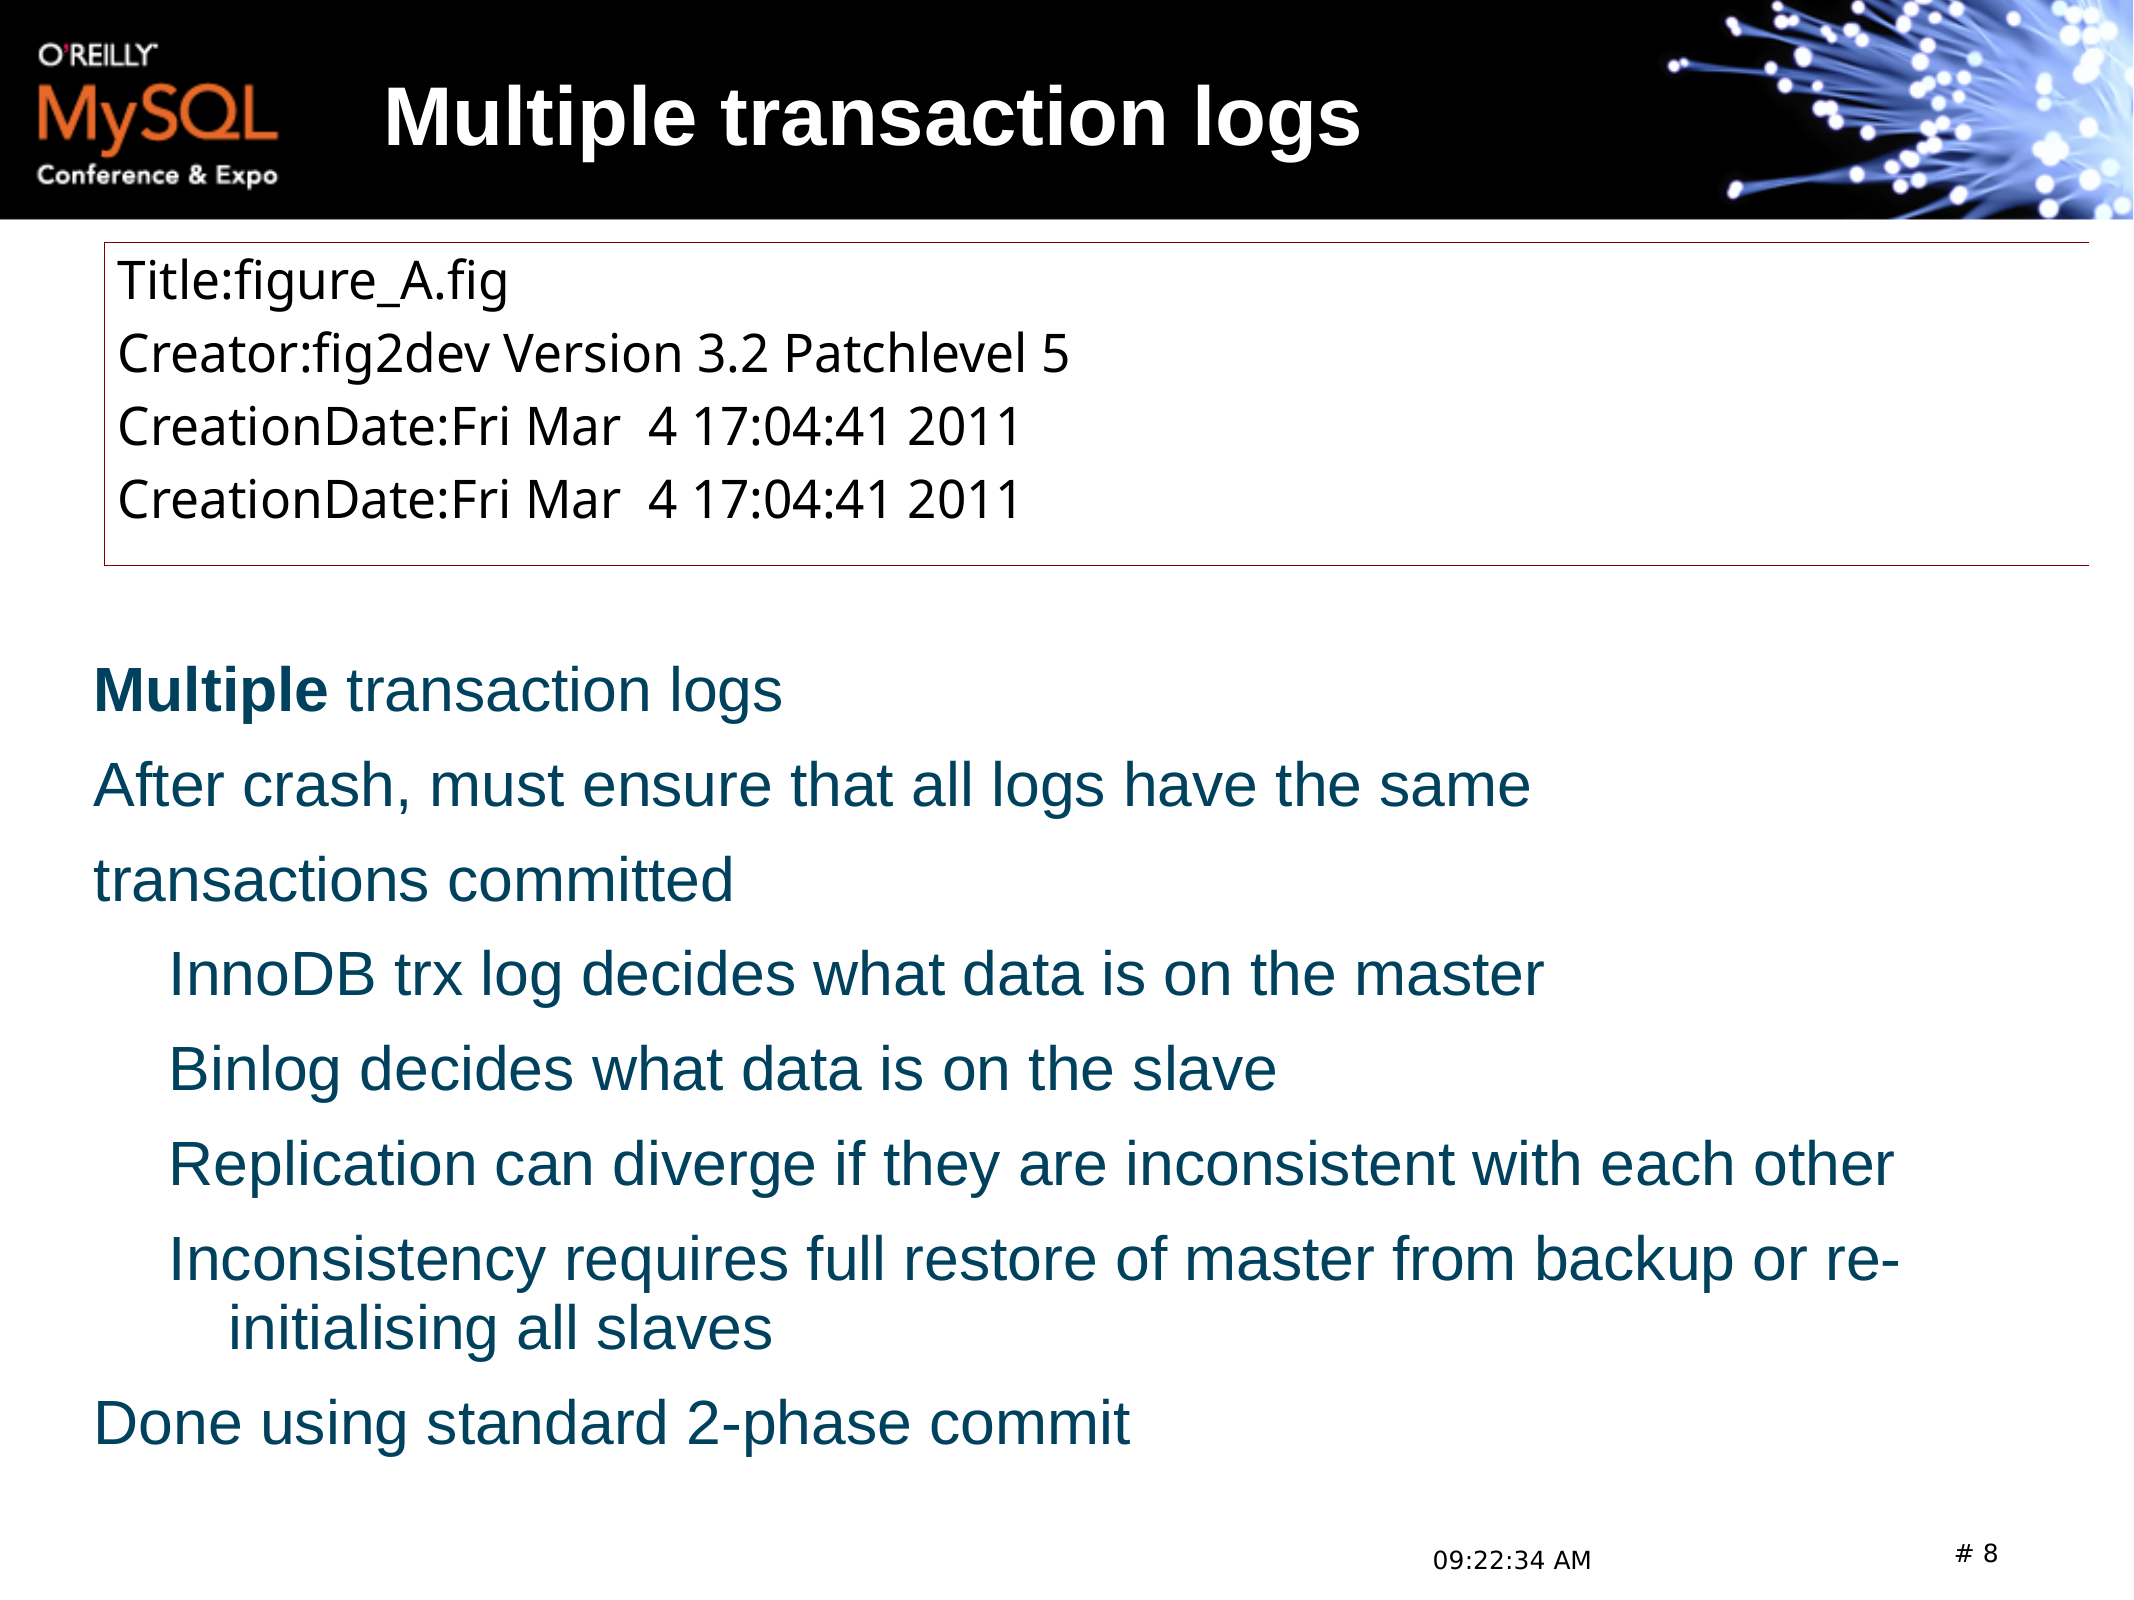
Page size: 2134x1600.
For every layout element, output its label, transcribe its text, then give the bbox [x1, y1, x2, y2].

list Multiple transaction logs After crash, must ensure that all logs have the same transactions committed InnoDB trx log decides what data is on the master Binlog decides what data is on the slave Replication can diverge if they are inconsistent with each other Inconsistency requires full restore of master from backup or re-initialising all slaves Done using standard 2-phase commit [10, 646, 2113, 1600]
picture [0, 0, 2134, 1600]
title Multiple transaction logs [374, 38, 2103, 195]
